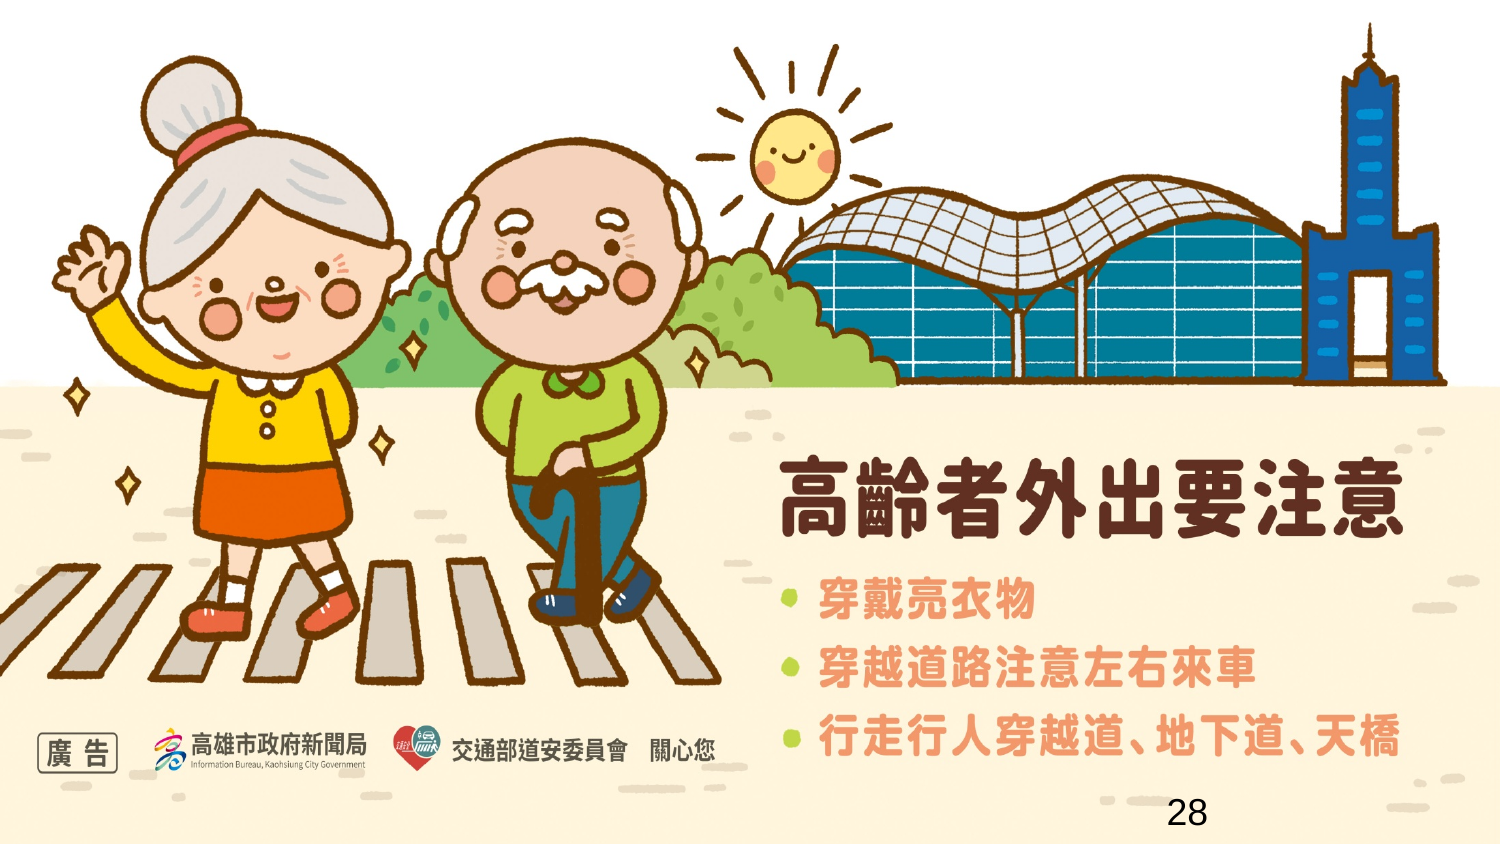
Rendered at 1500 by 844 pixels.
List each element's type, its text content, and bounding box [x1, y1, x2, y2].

picture [0, 0, 1500, 844]
text_box <編號> [1151, 787, 1490, 833]
